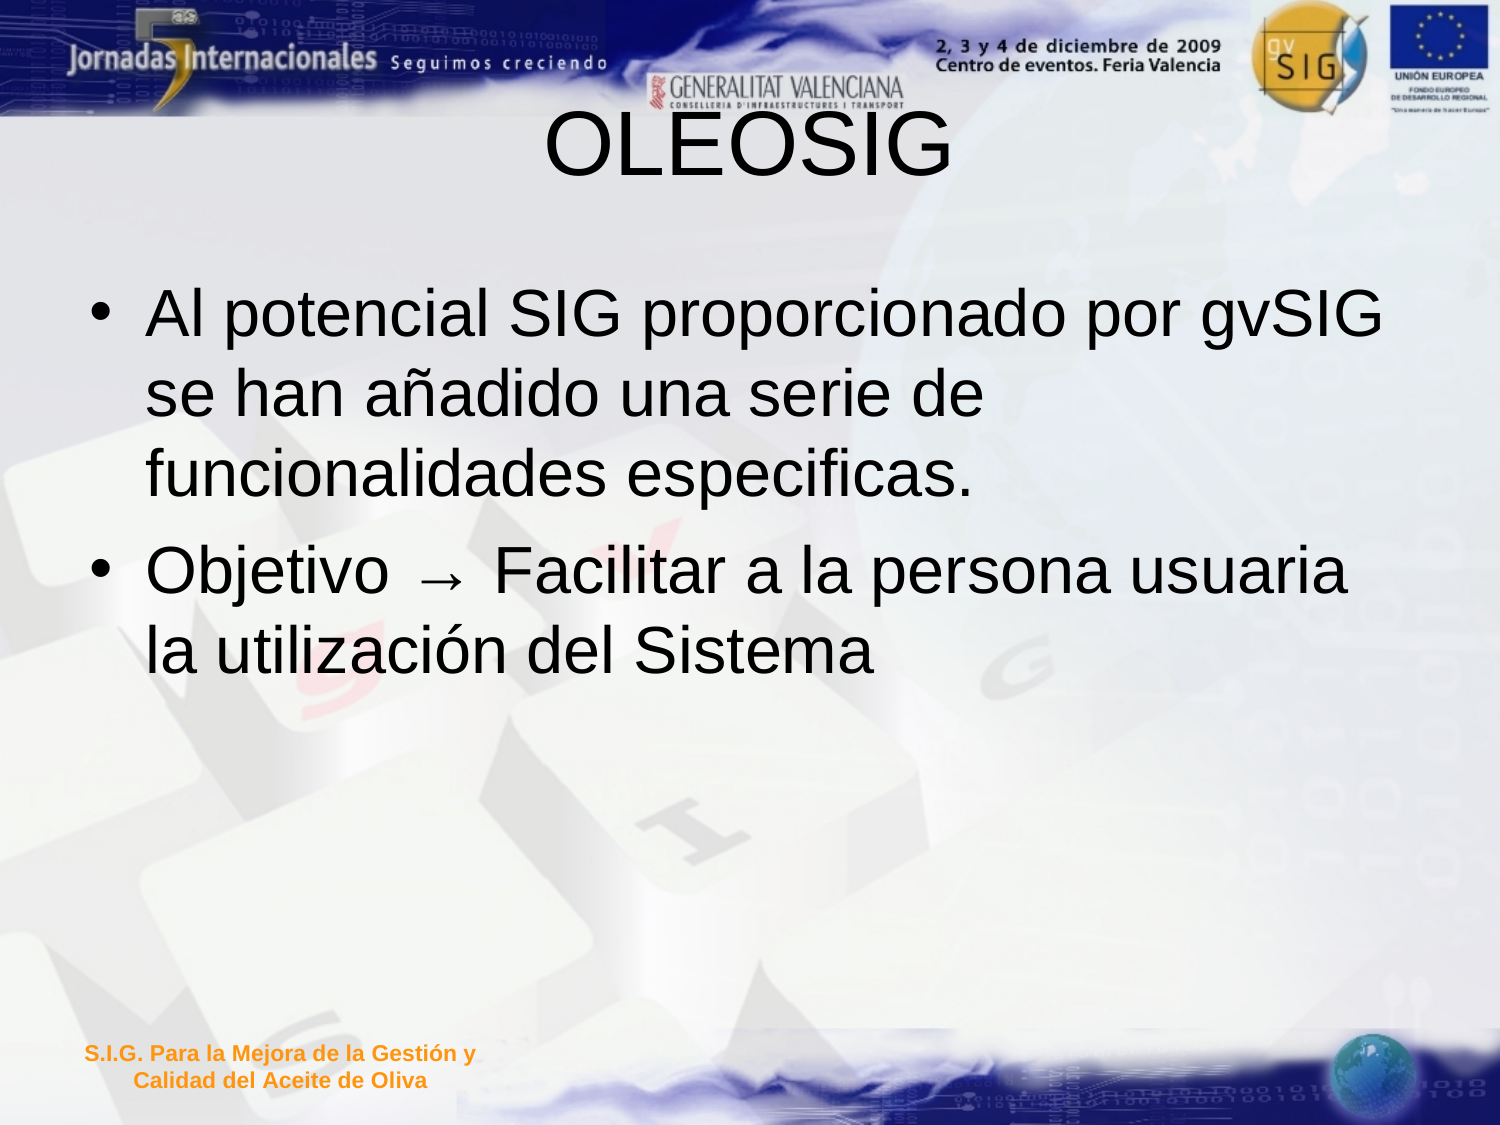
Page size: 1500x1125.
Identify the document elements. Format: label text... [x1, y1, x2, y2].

picture [0, 0, 1500, 1125]
list Al potencial SIG proporcionado por gvSIG se han añadido una serie de funcionalidades especificas. Objetivo → Facilitar a la persona usuaria la utilización del Sistema [75, 262, 1426, 1125]
title S.I.G. Para la Mejora de la Gestión y Calidad del Aceite de Oliva [59, 1003, 502, 1125]
title OLEOSIG [75, 45, 1426, 233]
